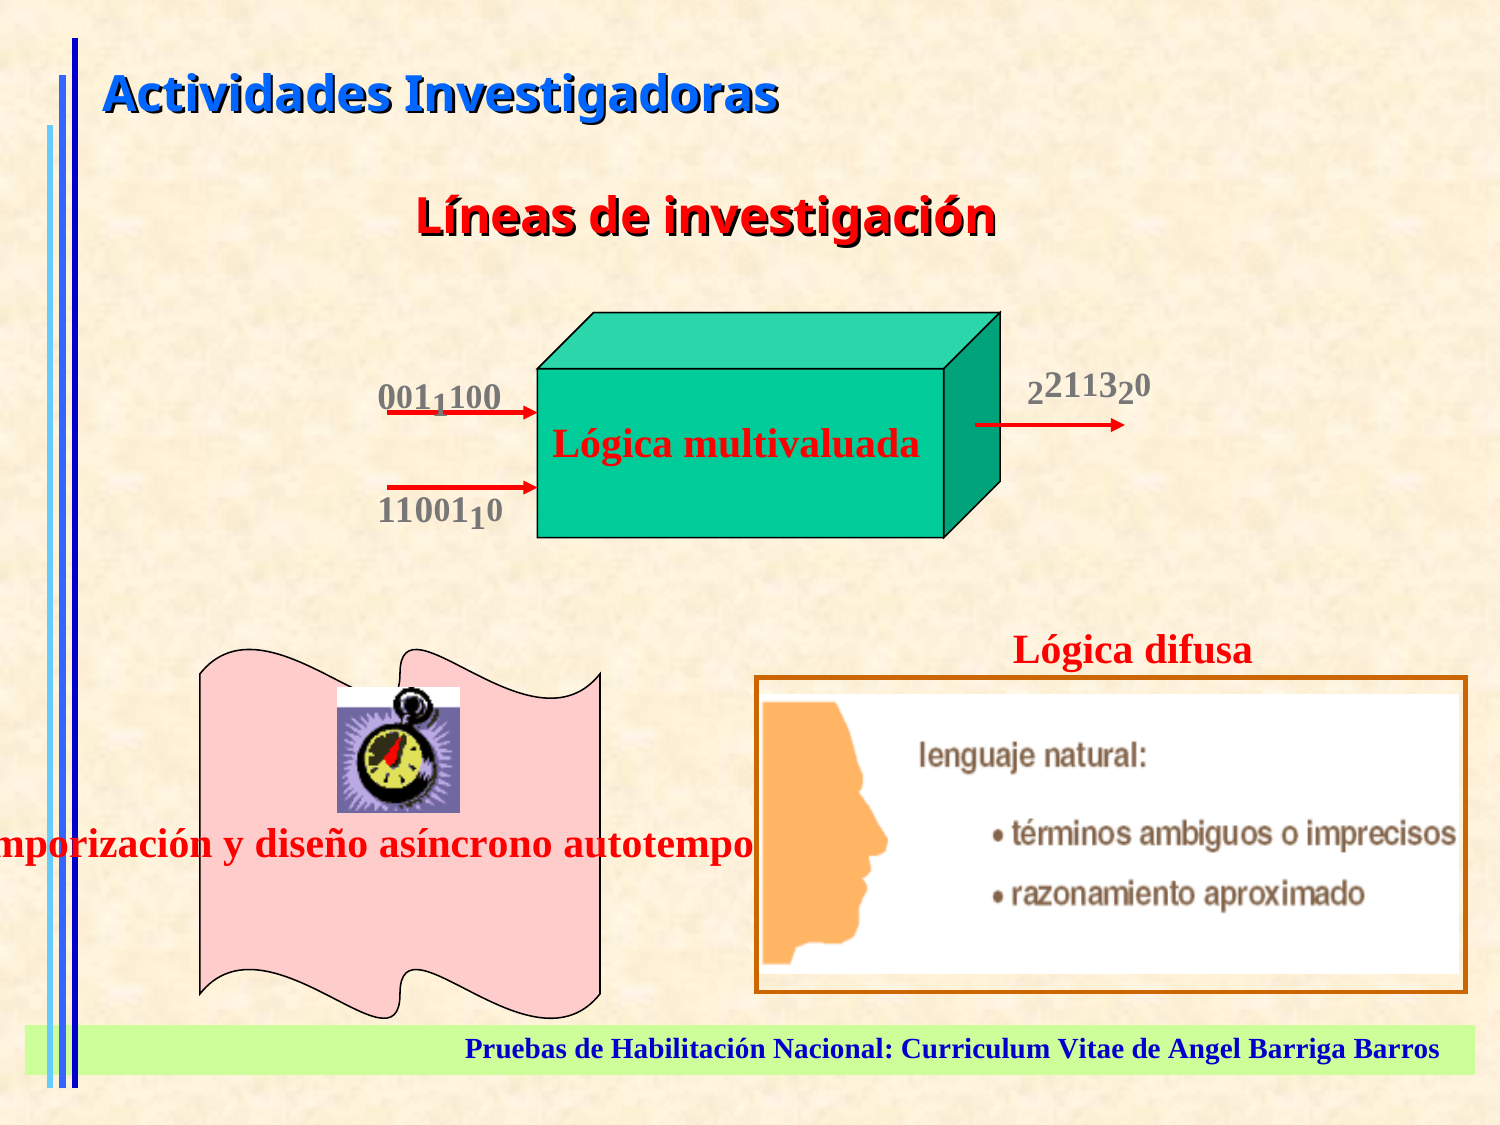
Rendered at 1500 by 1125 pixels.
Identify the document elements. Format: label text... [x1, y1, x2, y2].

text_box Actividades Investigadoras [87, 49, 794, 134]
text_box 2211320 [1012, 337, 1167, 420]
text_box 0011100 [362, 350, 517, 432]
picture [759, 680, 1463, 990]
text_box [398, 649, 601, 812]
text_box [199, 875, 601, 1019]
text_box Temporización y diseño asíncrono autotemporizado [0, 812, 754, 875]
text_box Lógica multivaluada [537, 412, 936, 475]
picture [53, 875, 59, 1025]
text_box 1100110 [362, 462, 519, 545]
text_box [199, 649, 351, 812]
picture [0, 0, 1500, 1125]
text_box Lógica difusa [998, 619, 1269, 675]
picture [66, 875, 72, 1025]
text_box Líneas de investigación [399, 187, 1013, 251]
